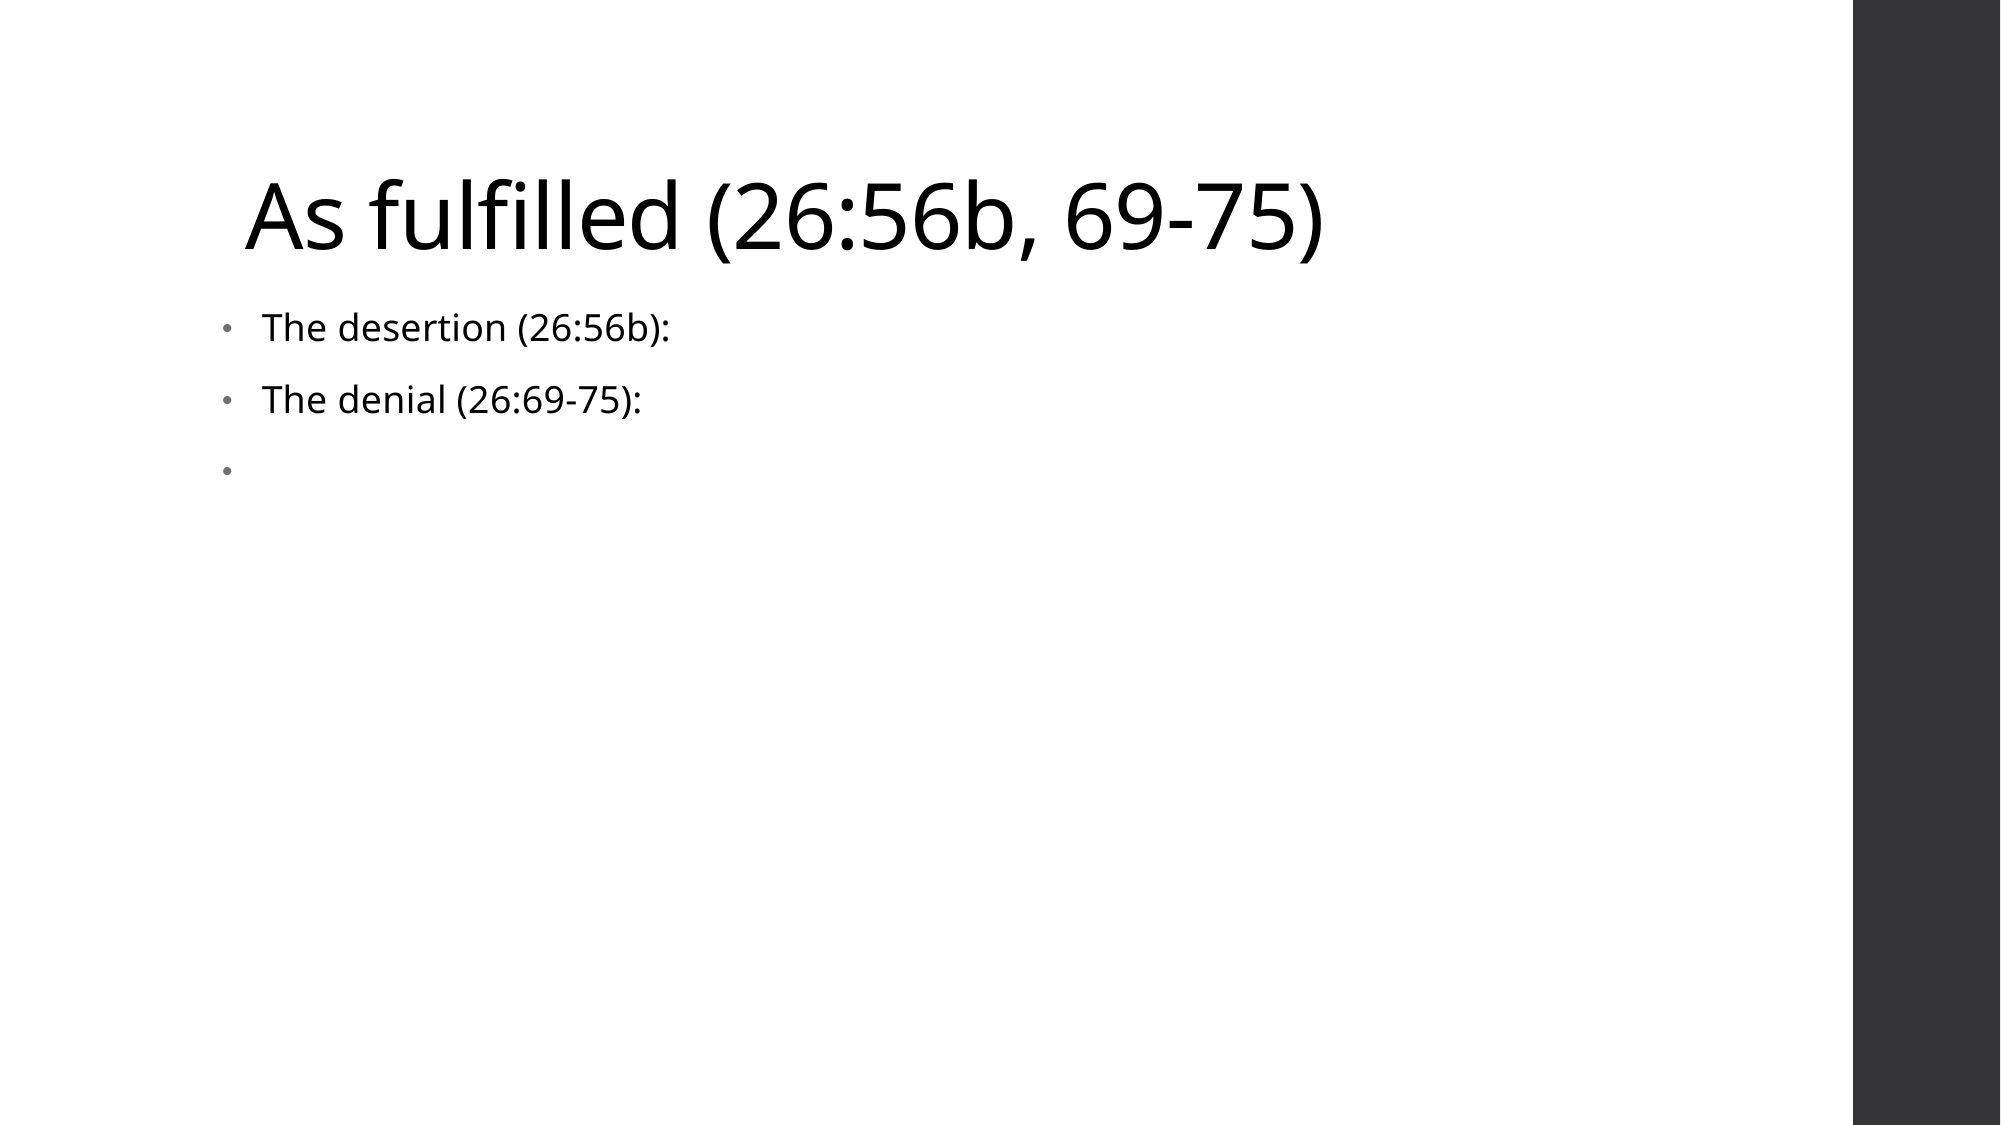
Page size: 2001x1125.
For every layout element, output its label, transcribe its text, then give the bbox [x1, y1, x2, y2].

list The desertion (26:56b): The denial (26:69-75): [206, 299, 1617, 1014]
title As fulfilled (26:56b, 69-75) [206, 60, 1797, 278]
